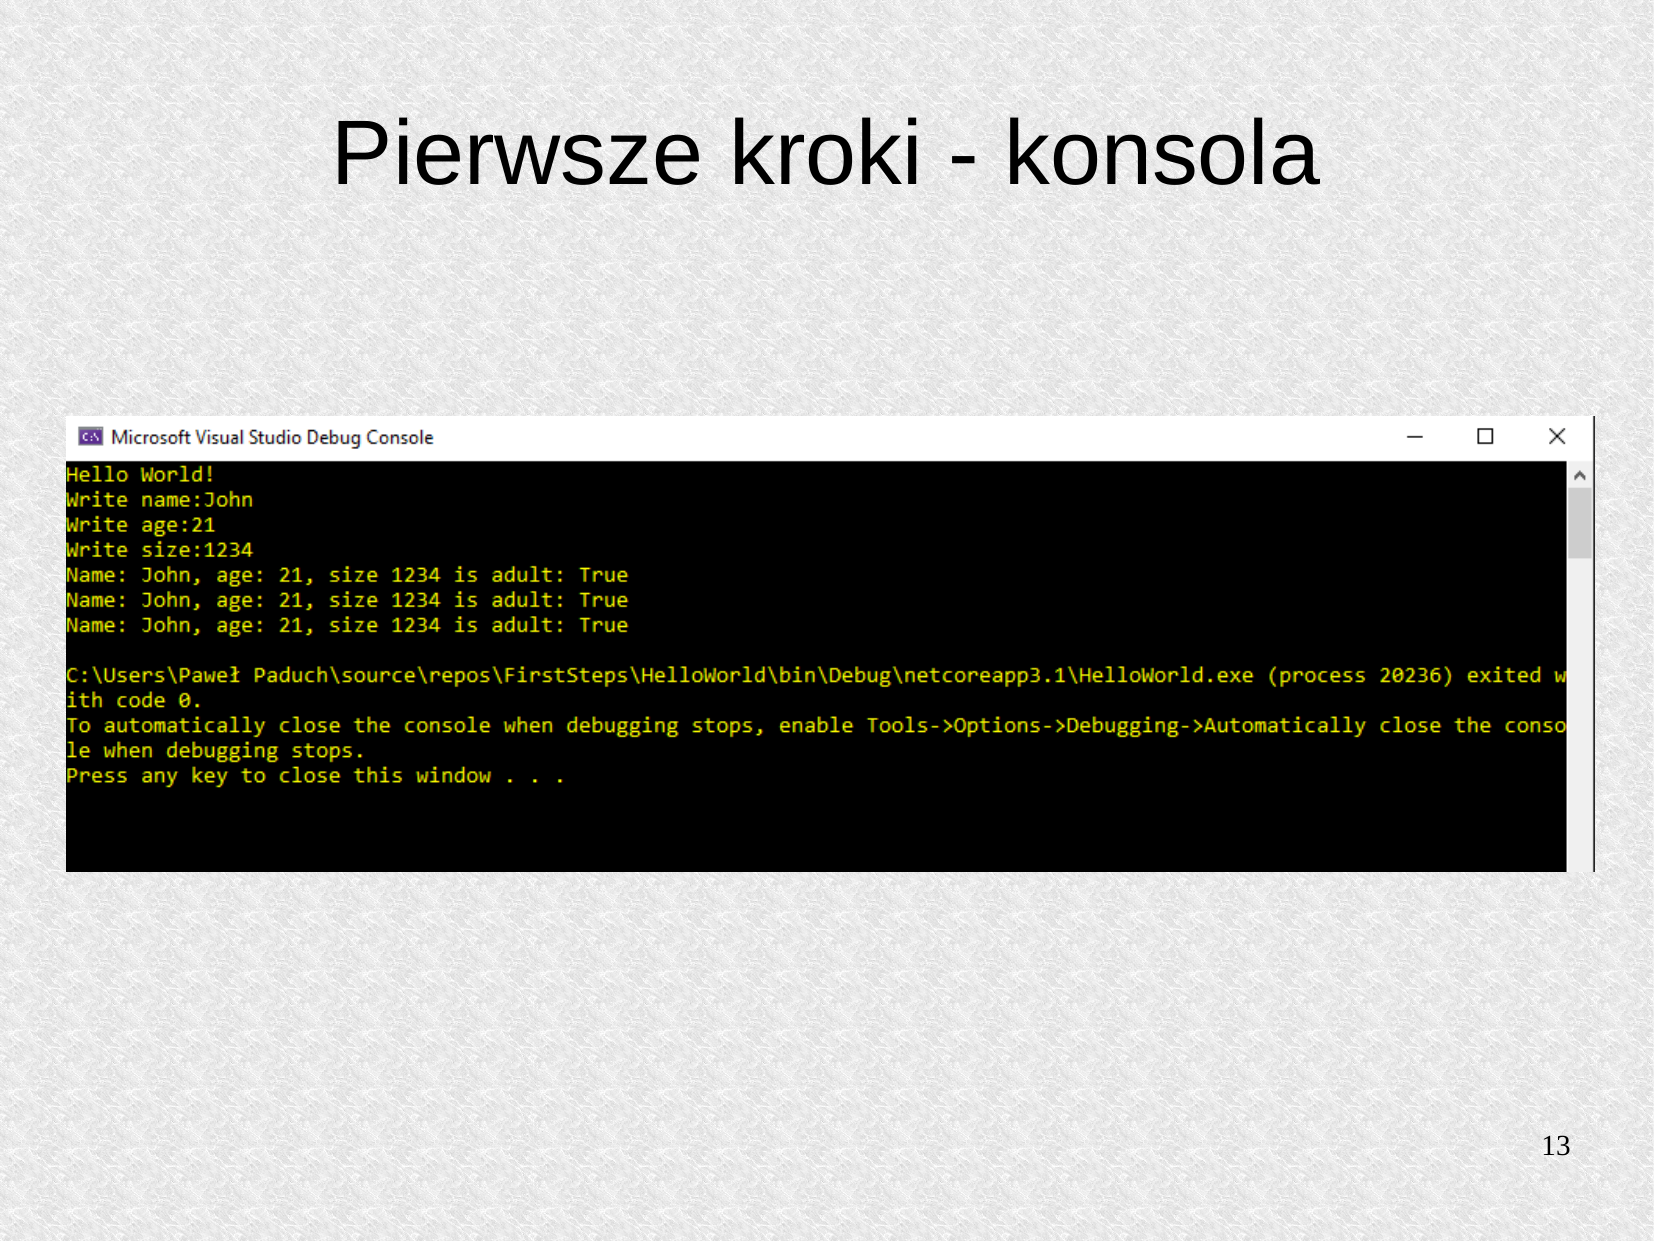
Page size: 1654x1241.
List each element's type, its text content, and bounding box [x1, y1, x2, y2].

title Pierwsze kroki - konsola [82, 49, 1571, 257]
picture [0, 0, 1654, 1241]
